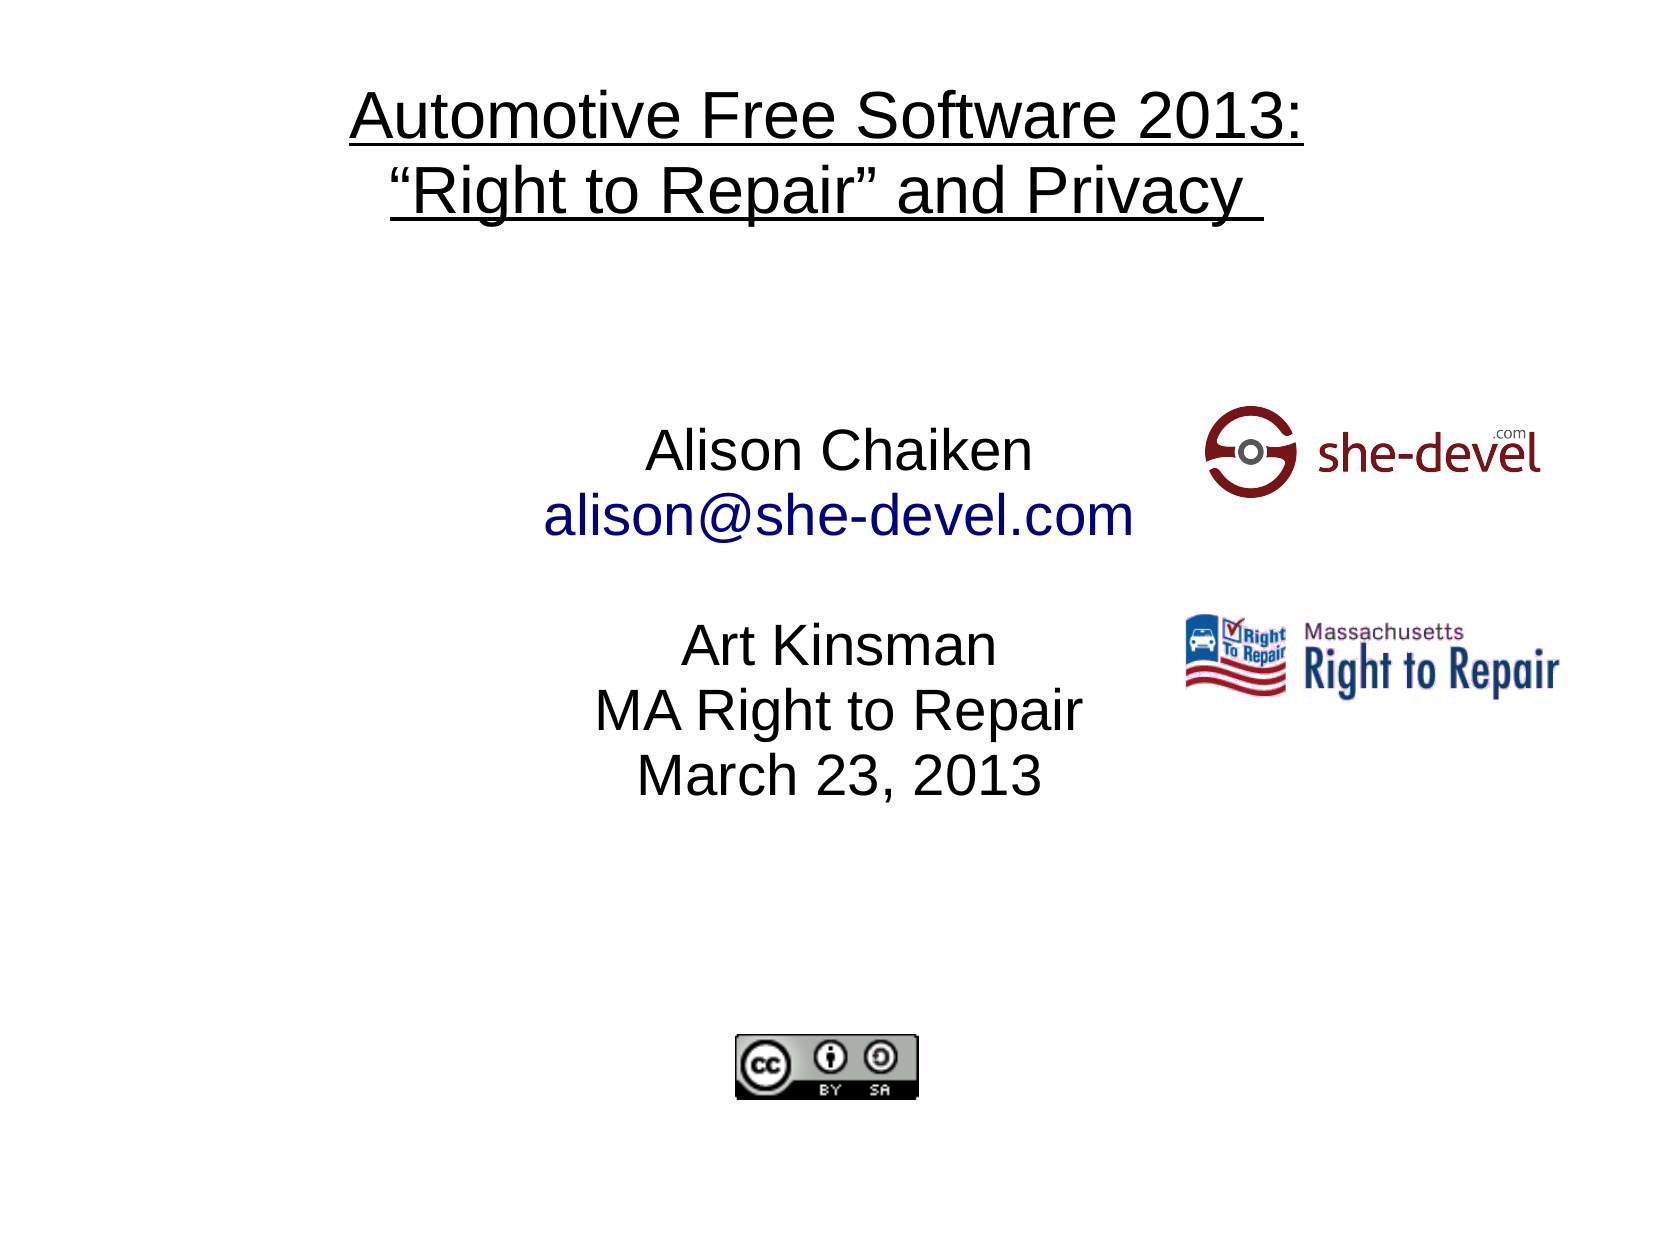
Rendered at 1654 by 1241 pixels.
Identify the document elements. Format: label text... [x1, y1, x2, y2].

picture [1185, 613, 1561, 703]
title Automotive Free Software 2013: “Right to Repair” and Privacy [82, 49, 1571, 257]
picture [735, 1034, 919, 1100]
subtitle Alison Chaiken alison@she-devel.com Art Kinsman MA Right to Repair March 23, 2013 [104, 375, 1576, 916]
picture [1185, 389, 1561, 515]
